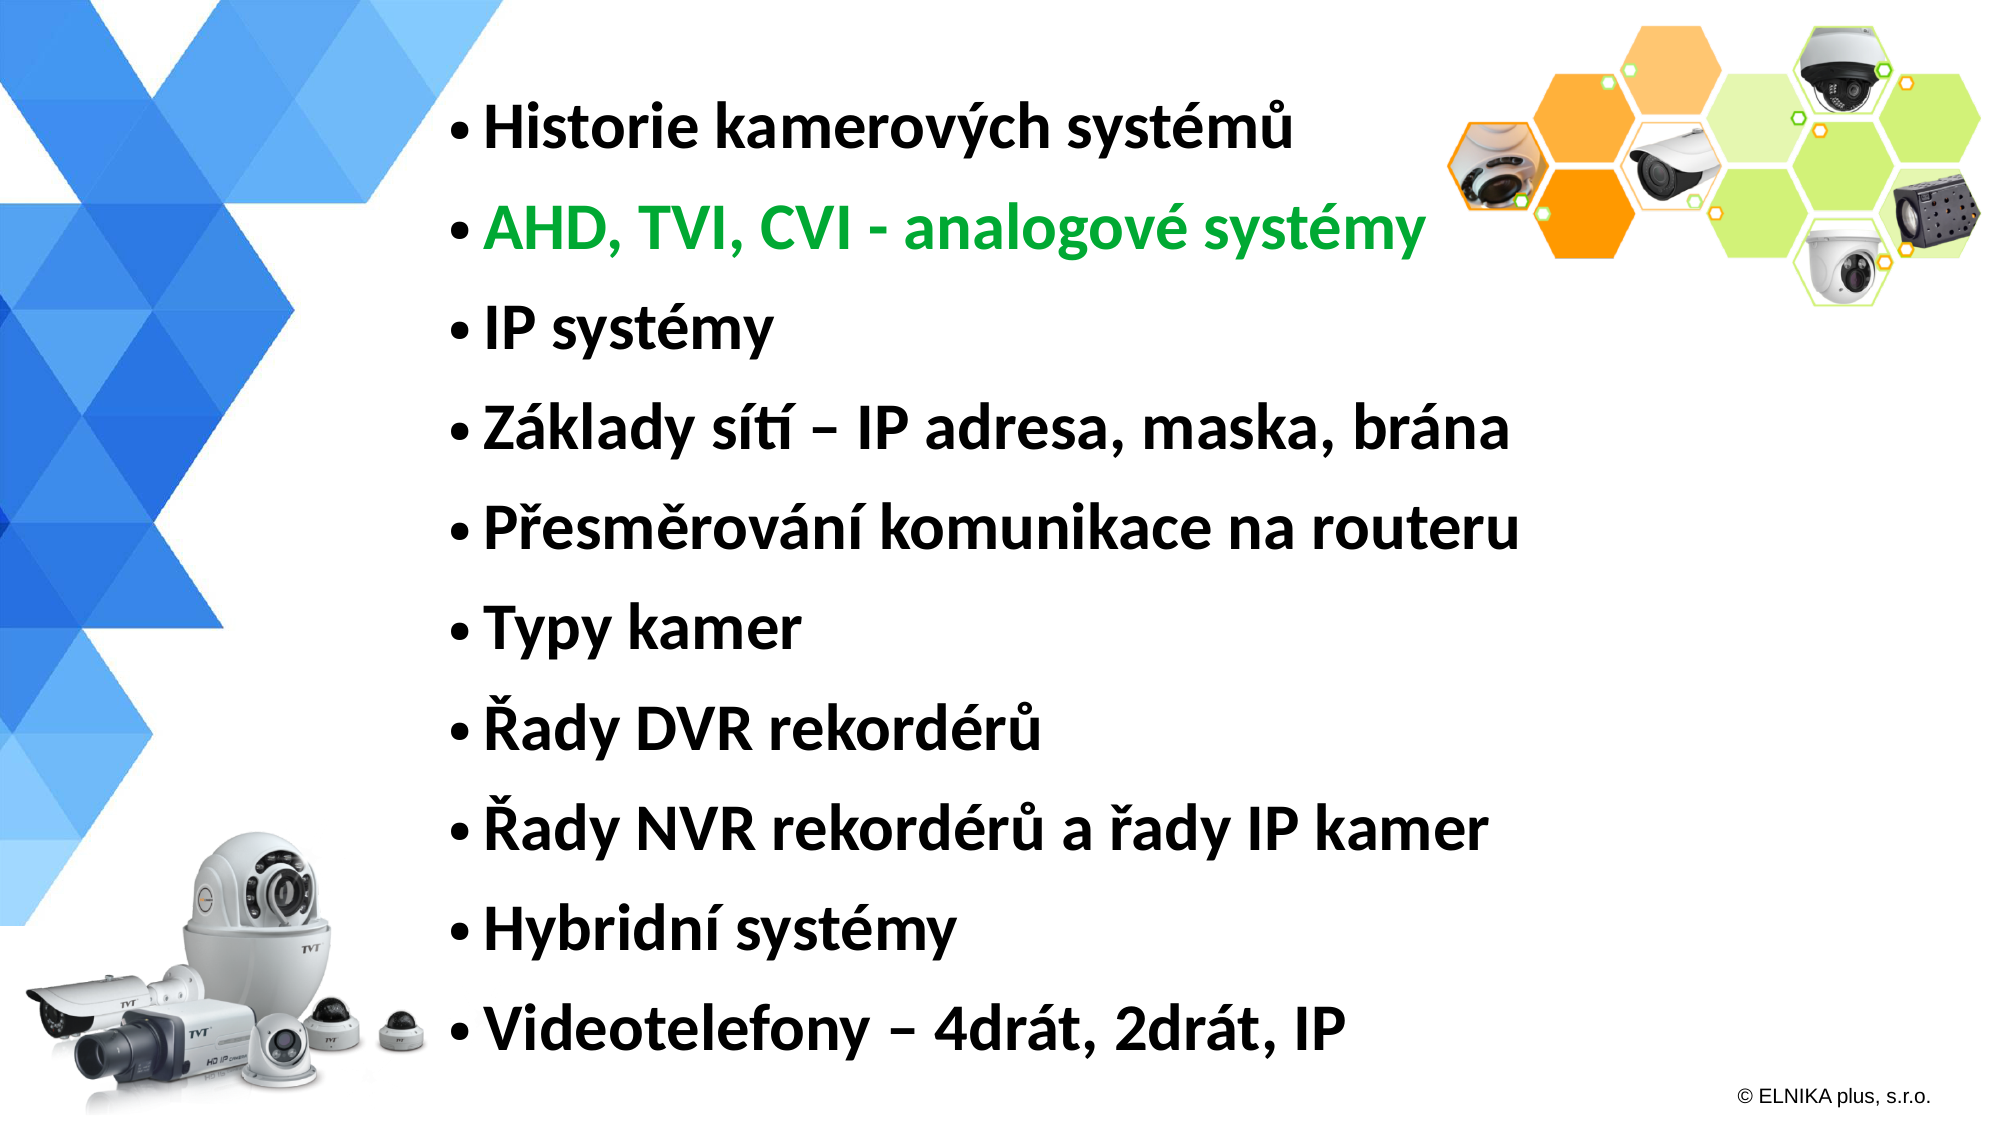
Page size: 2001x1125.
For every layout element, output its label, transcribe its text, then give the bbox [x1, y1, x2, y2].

picture [0, 0, 1985, 1125]
text_box Historie kamerových systémů AHD, TVI, CVI - analogové systémy IP systémy Základy sítí – IP adresa, maska, brána Přesměrování komunikace na routeru Typy kamer Řady DVR rekordérů Řady NVR rekordérů a řady IP kamer Hybridní systémy Videotelefony – 4drát, 2drát, IP [433, 58, 1991, 1125]
